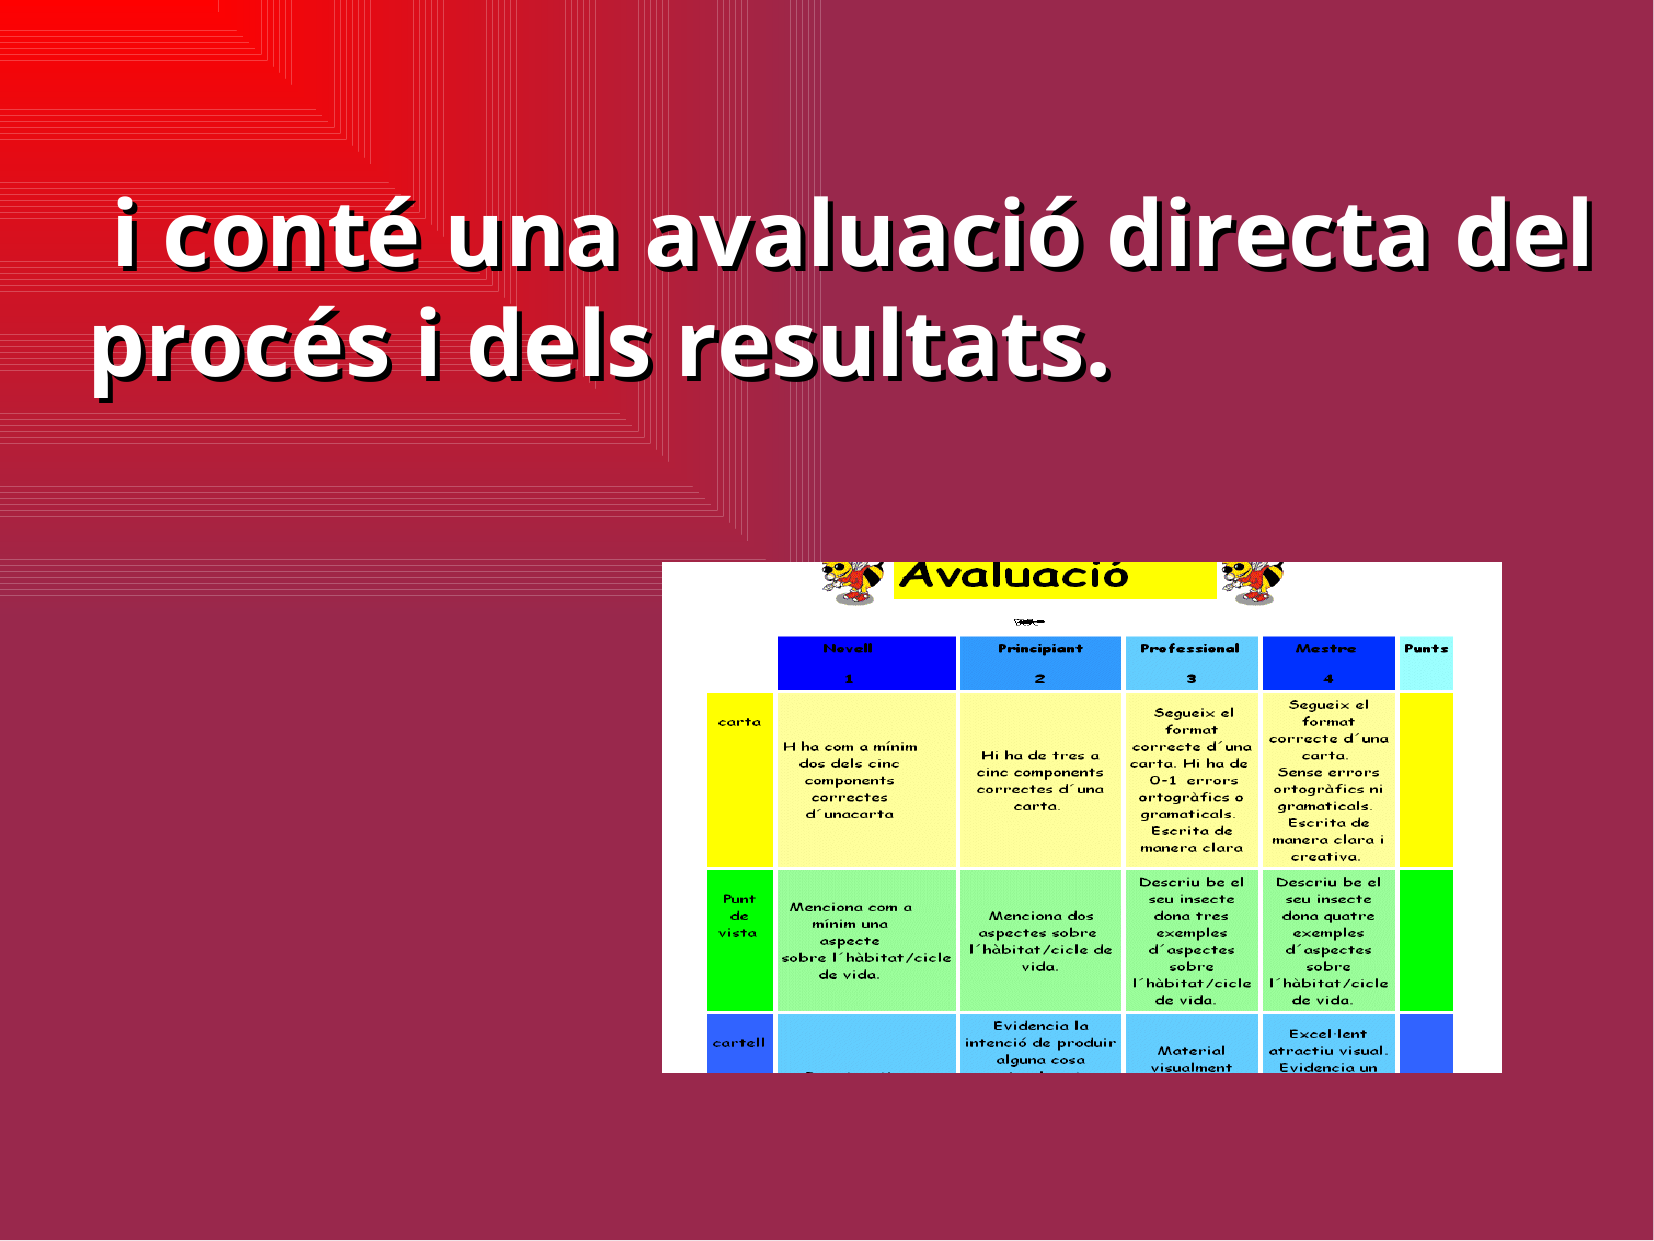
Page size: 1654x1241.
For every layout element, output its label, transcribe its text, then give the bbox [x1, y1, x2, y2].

text_box i conté una avaluació directa del procés i dels resultats. [87, 174, 1654, 402]
picture [662, 562, 1502, 1073]
